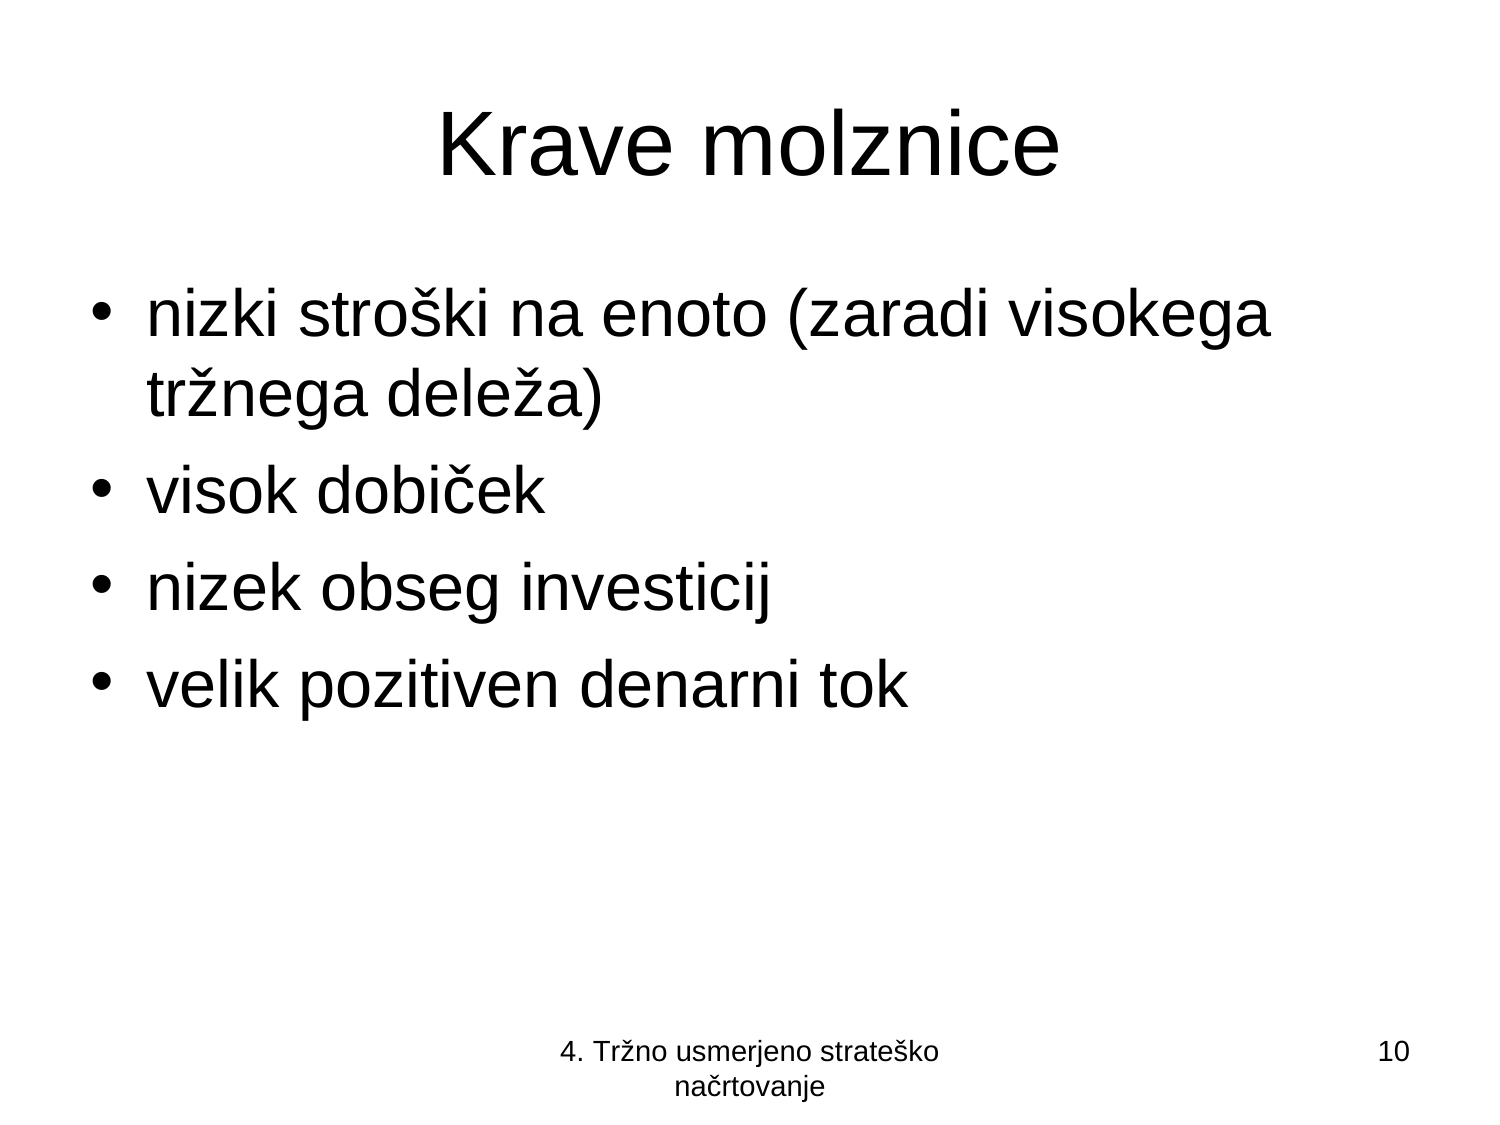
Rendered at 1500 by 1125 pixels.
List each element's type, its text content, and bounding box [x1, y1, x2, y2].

title Krave molznice [75, 45, 1426, 233]
list nizki stroški na enoto (zaradi visokega tržnega deleža) visok dobiček nizek obseg investicij velik pozitiven denarni tok [75, 262, 1426, 1006]
text_box 4. Tržno usmerjeno strateško načrtovanje [512, 1024, 988, 1103]
text_box <number> [1074, 1024, 1426, 1103]
